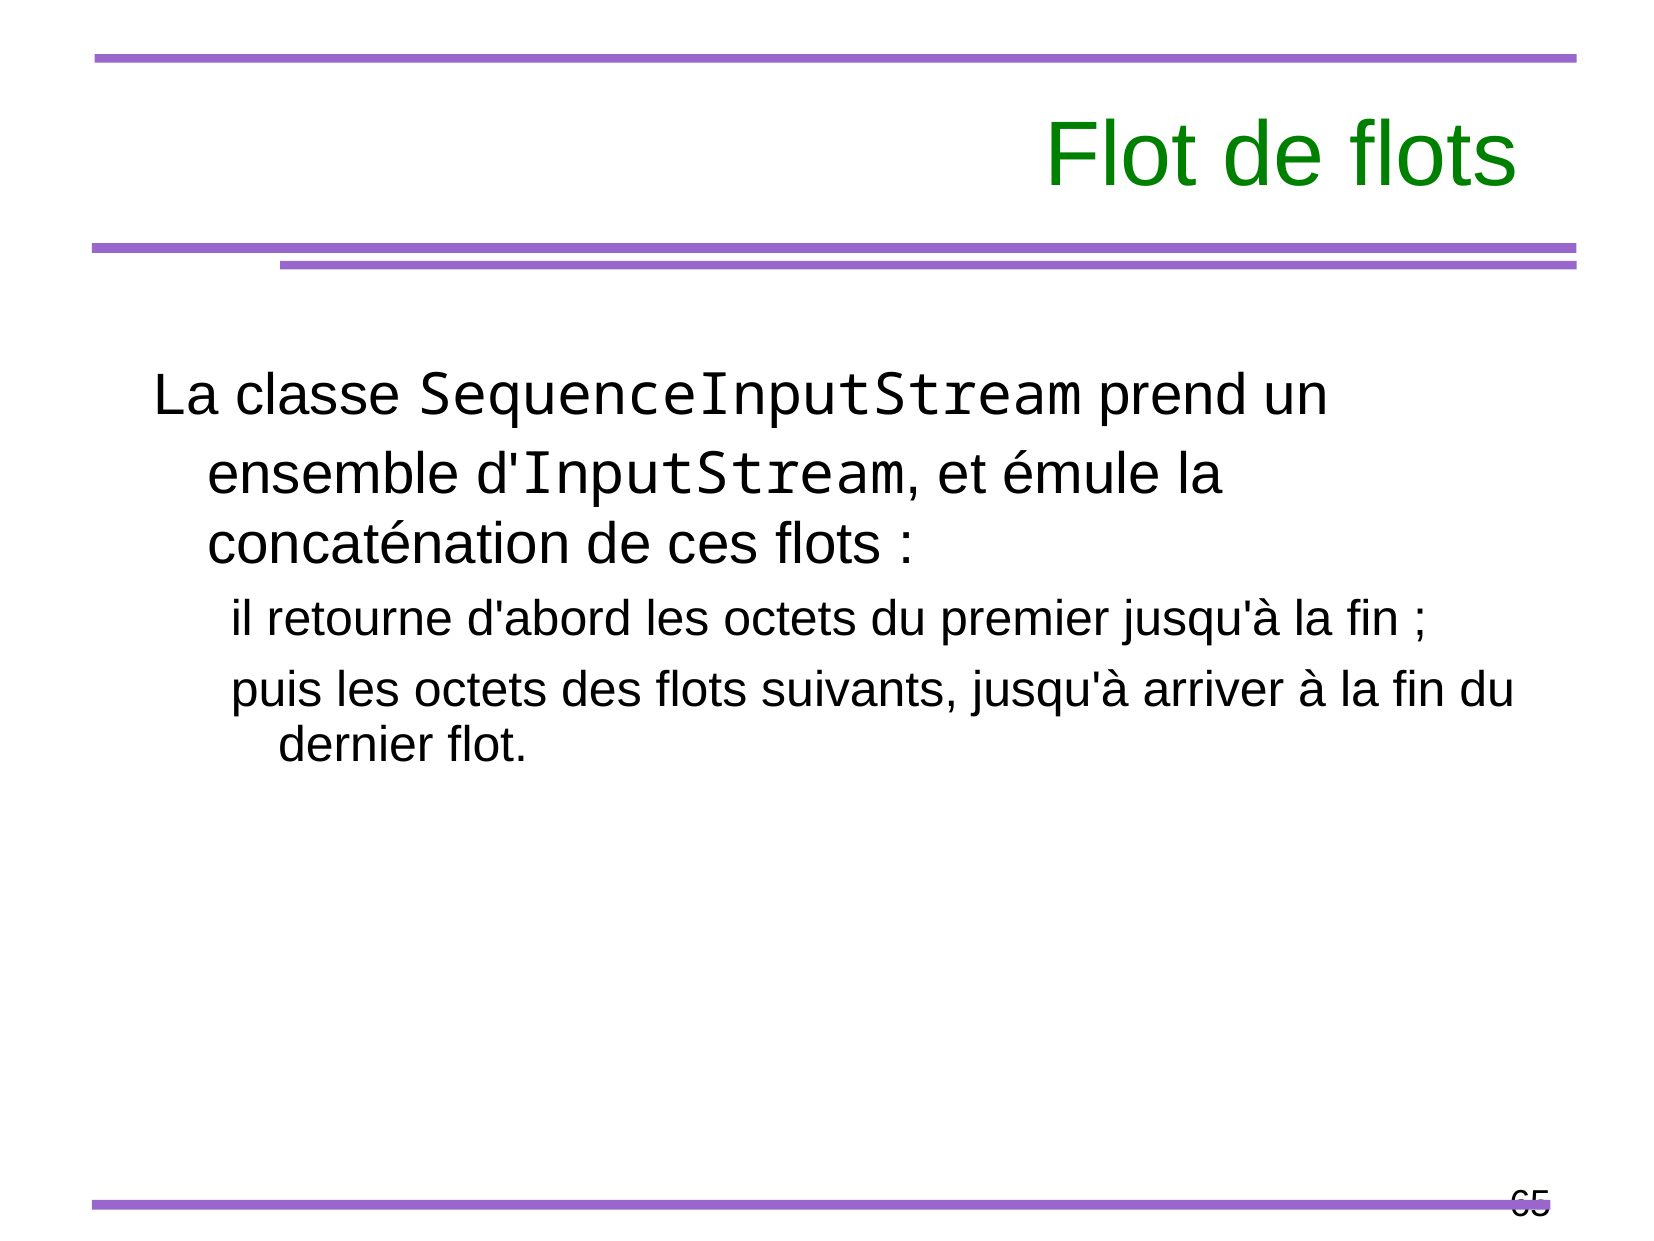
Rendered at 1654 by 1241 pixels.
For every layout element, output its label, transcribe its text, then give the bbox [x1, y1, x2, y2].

list La classe SequenceInputStream prend un ensemble d'InputStream, et émule la concaténation de ces flots : il retourne d'abord les octets du premier jusqu'à la fin ; puis les octets des flots suivants, jusqu'à arriver à la fin du dernier flot. [121, 344, 1534, 1142]
title Flot de flots [121, 42, 1534, 265]
